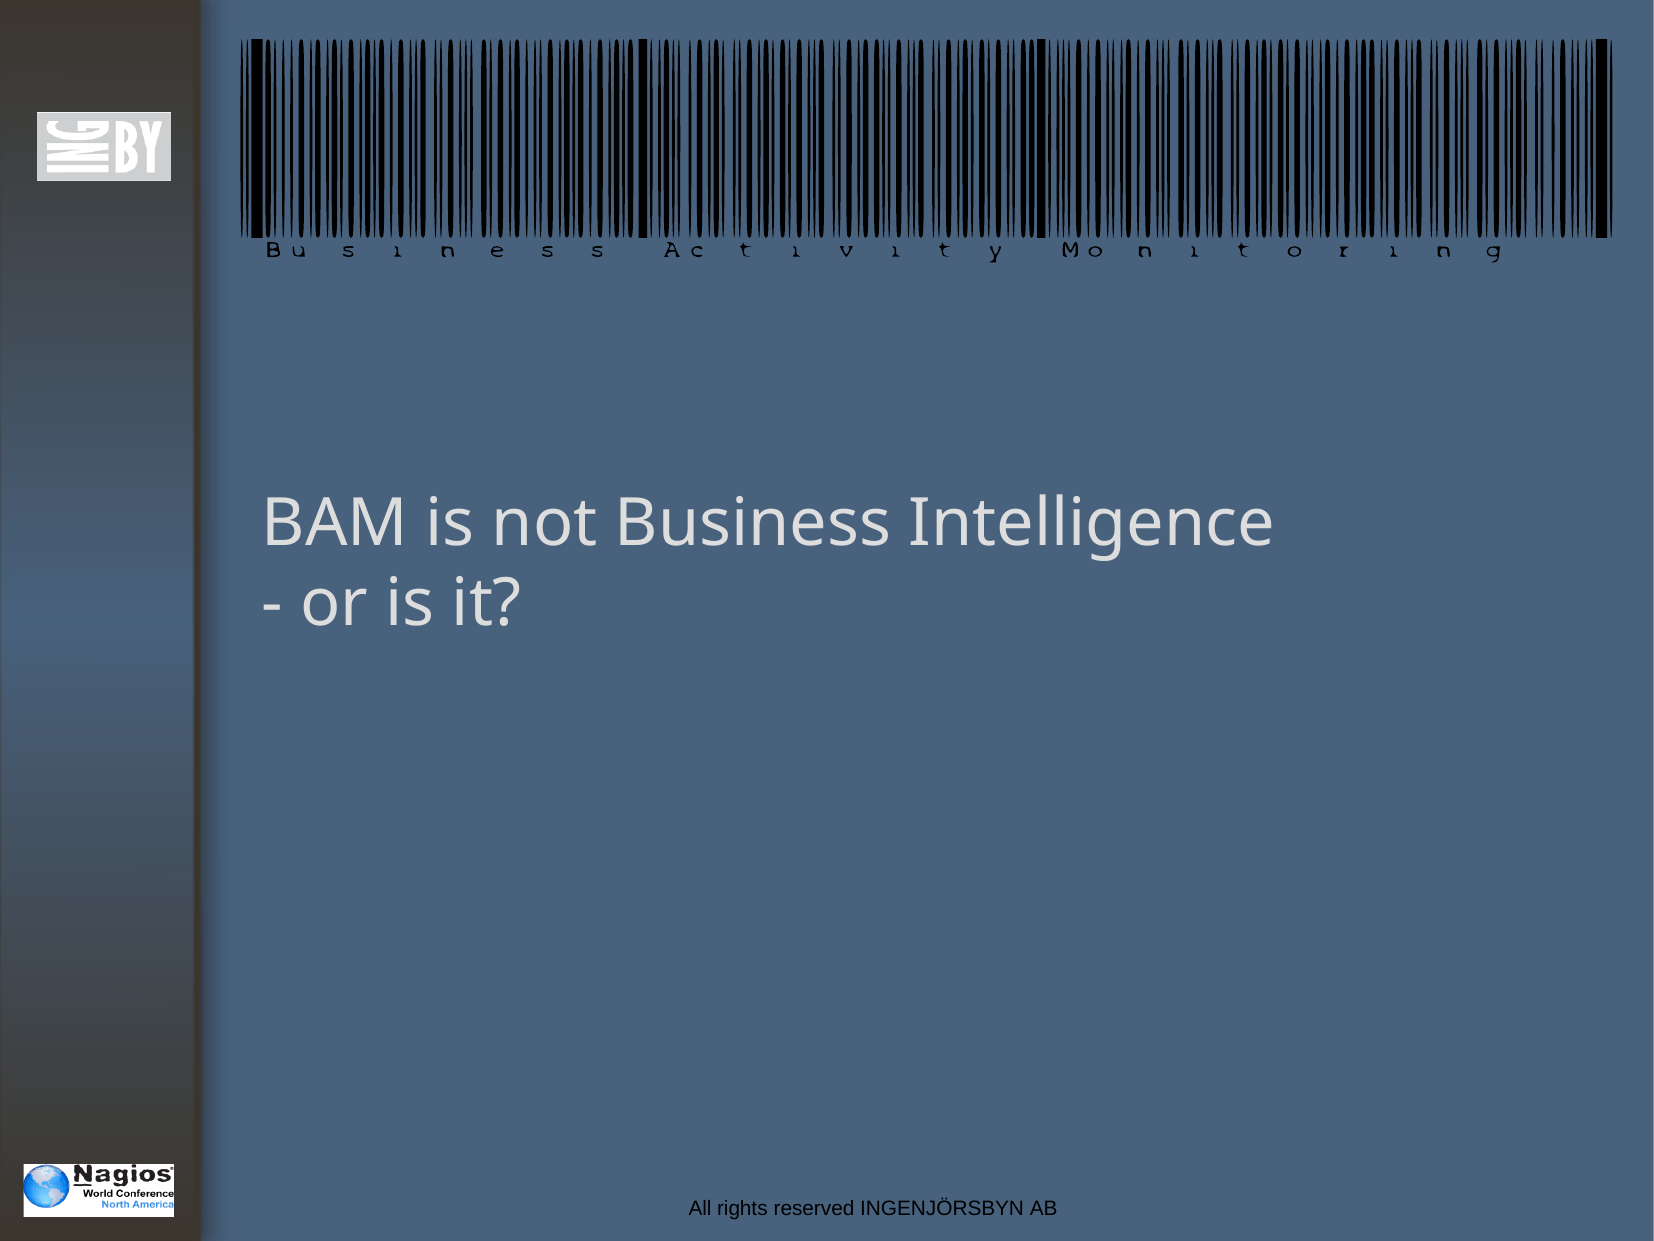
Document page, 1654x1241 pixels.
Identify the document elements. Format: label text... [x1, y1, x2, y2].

subtitle BAM is not Business Intelligence - or is it? [261, 14, 1613, 1103]
picture [0, 0, 1654, 1241]
